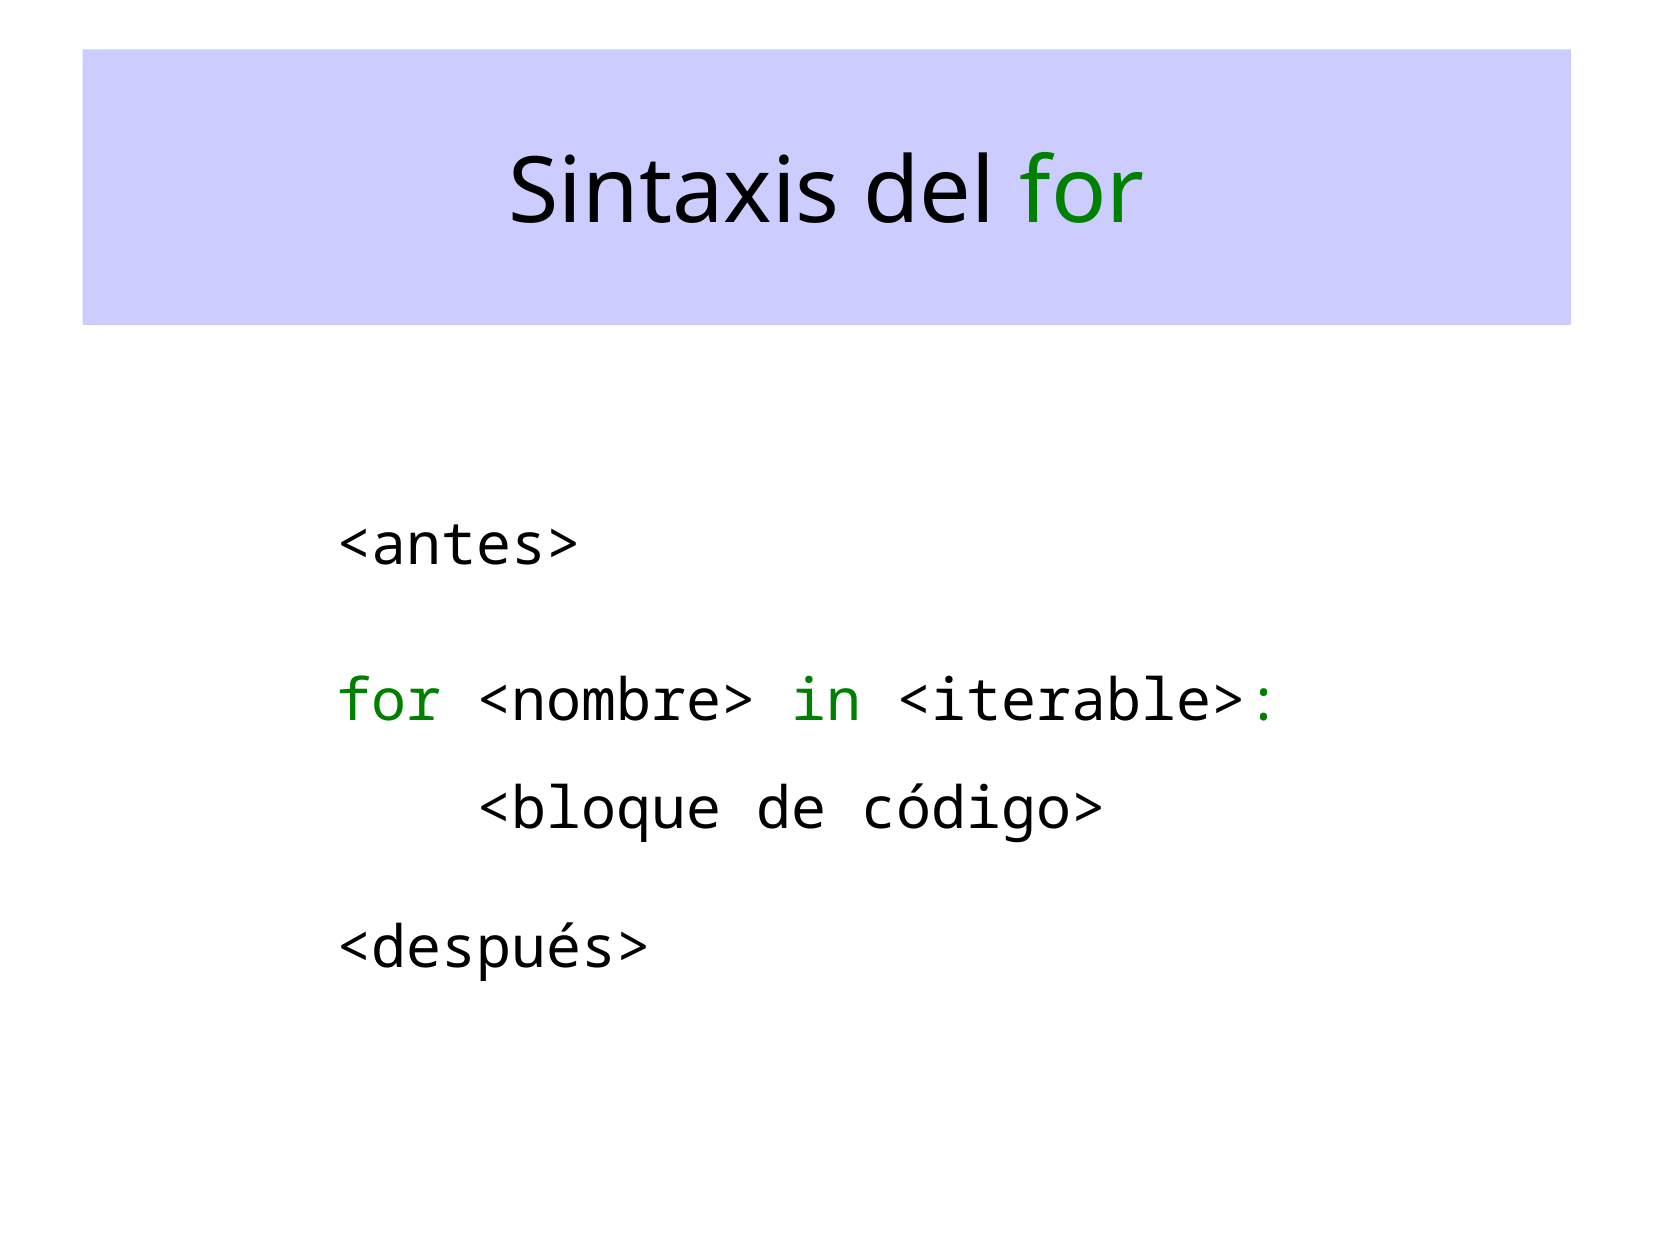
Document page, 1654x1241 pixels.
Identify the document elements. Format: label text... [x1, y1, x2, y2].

title Sintaxis del for [82, 56, 1571, 318]
list <antes> for <nombre> in <iterable>: <bloque de código> <después> [265, 501, 1453, 1034]
